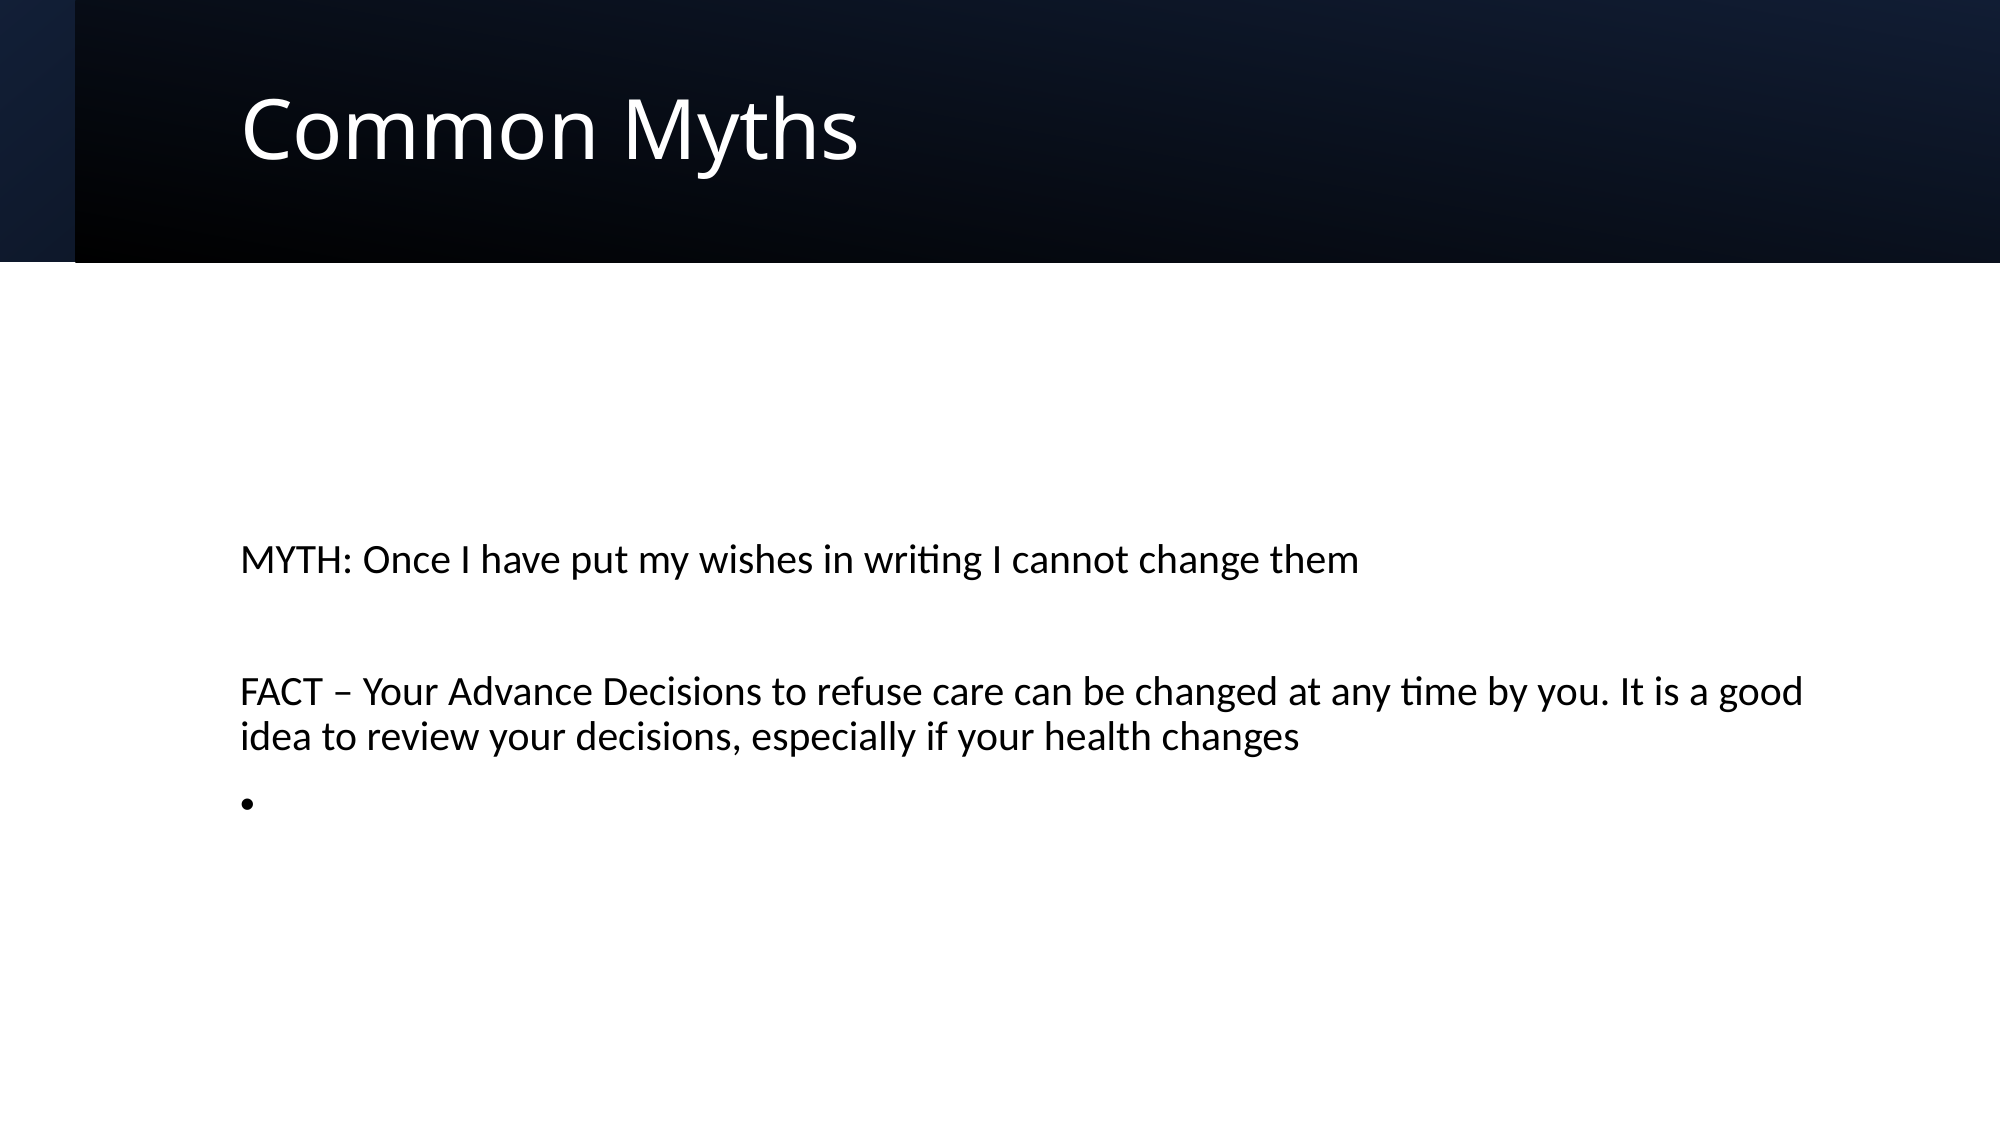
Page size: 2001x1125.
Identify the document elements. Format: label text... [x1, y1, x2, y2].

title Common Myths [225, 48, 1849, 218]
list MYTH: Once I have put my wishes in writing I cannot change them FACT – Your Advance Decisions to refuse care can be changed at any time by you. It is a good idea to review your decisions, especially if your health changes [225, 380, 1821, 985]
text_box [0, 0, 2000, 1125]
